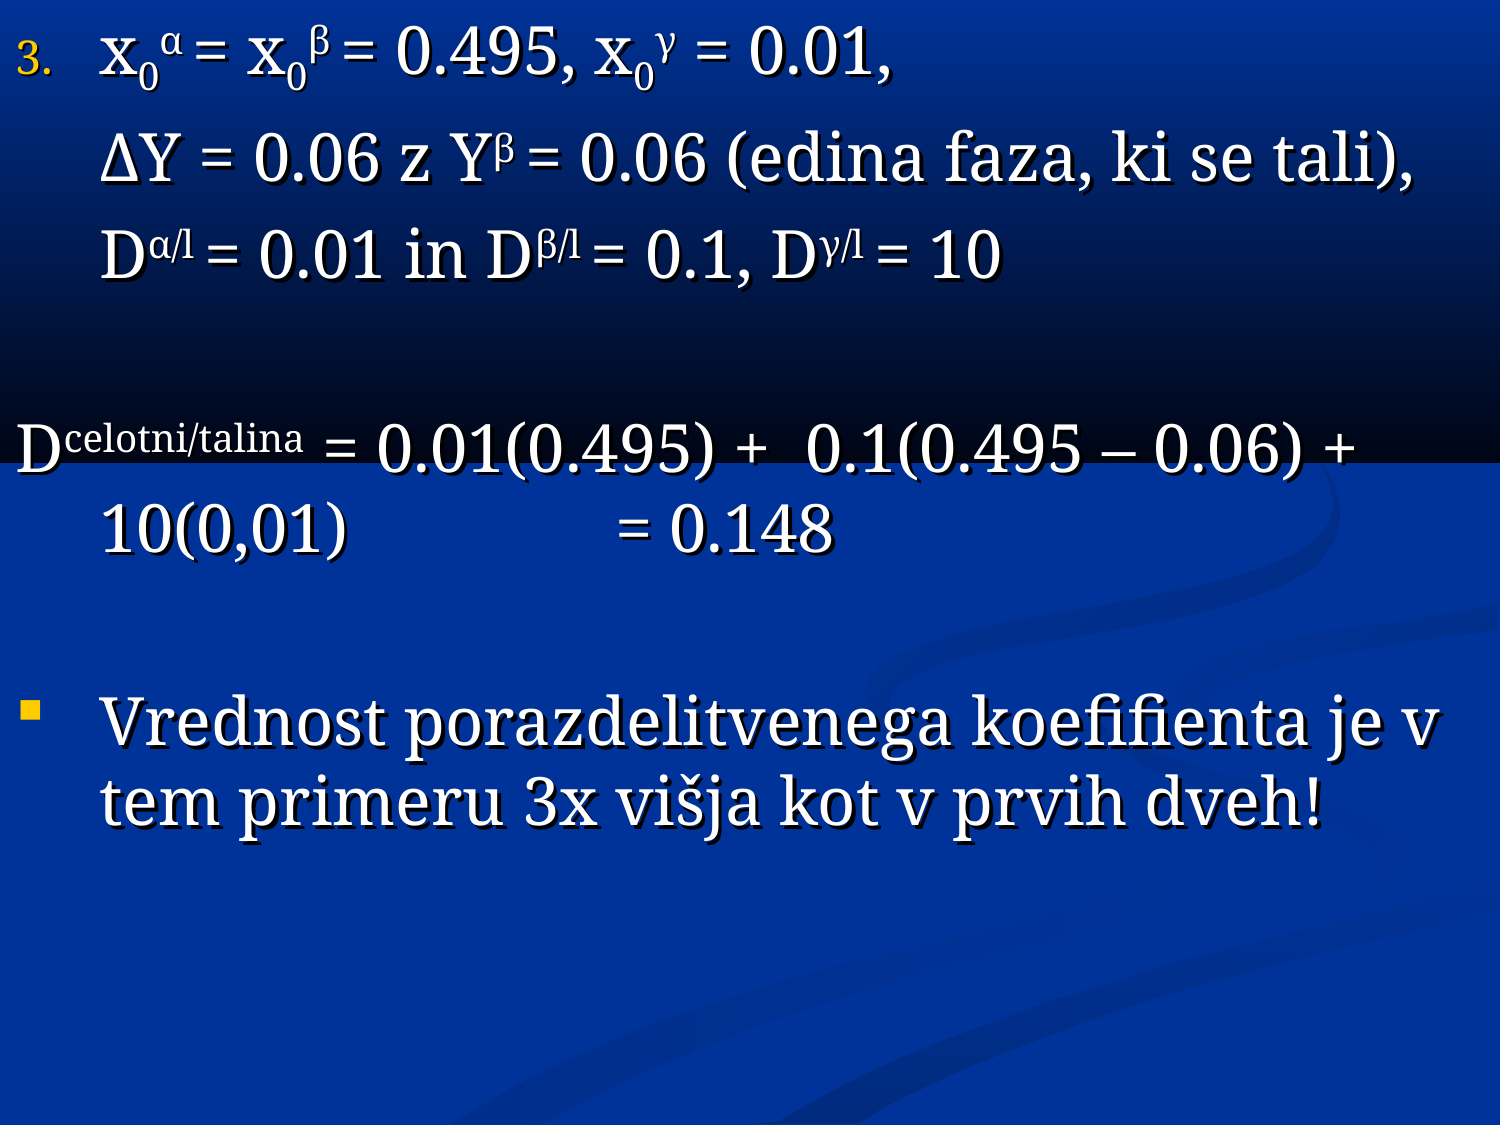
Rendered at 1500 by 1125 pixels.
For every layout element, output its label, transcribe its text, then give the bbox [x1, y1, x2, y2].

list x0α = x0β = 0.495, x0γ = 0.01, ΔY = 0.06 z Yβ = 0.06 (edina faza, ki se tali), Dα/l = 0.01 in Dβ/l = 0.1, Dγ/l = 10 Dcelotni/talina = 0.01(0.495) + 0.1(0.495 – 0.06) + 10(0,01) = 0.148 Vrednost porazdelitvenega koefifienta je v tem primeru 3x višja kot v prvih dveh! [0, 0, 1500, 1125]
